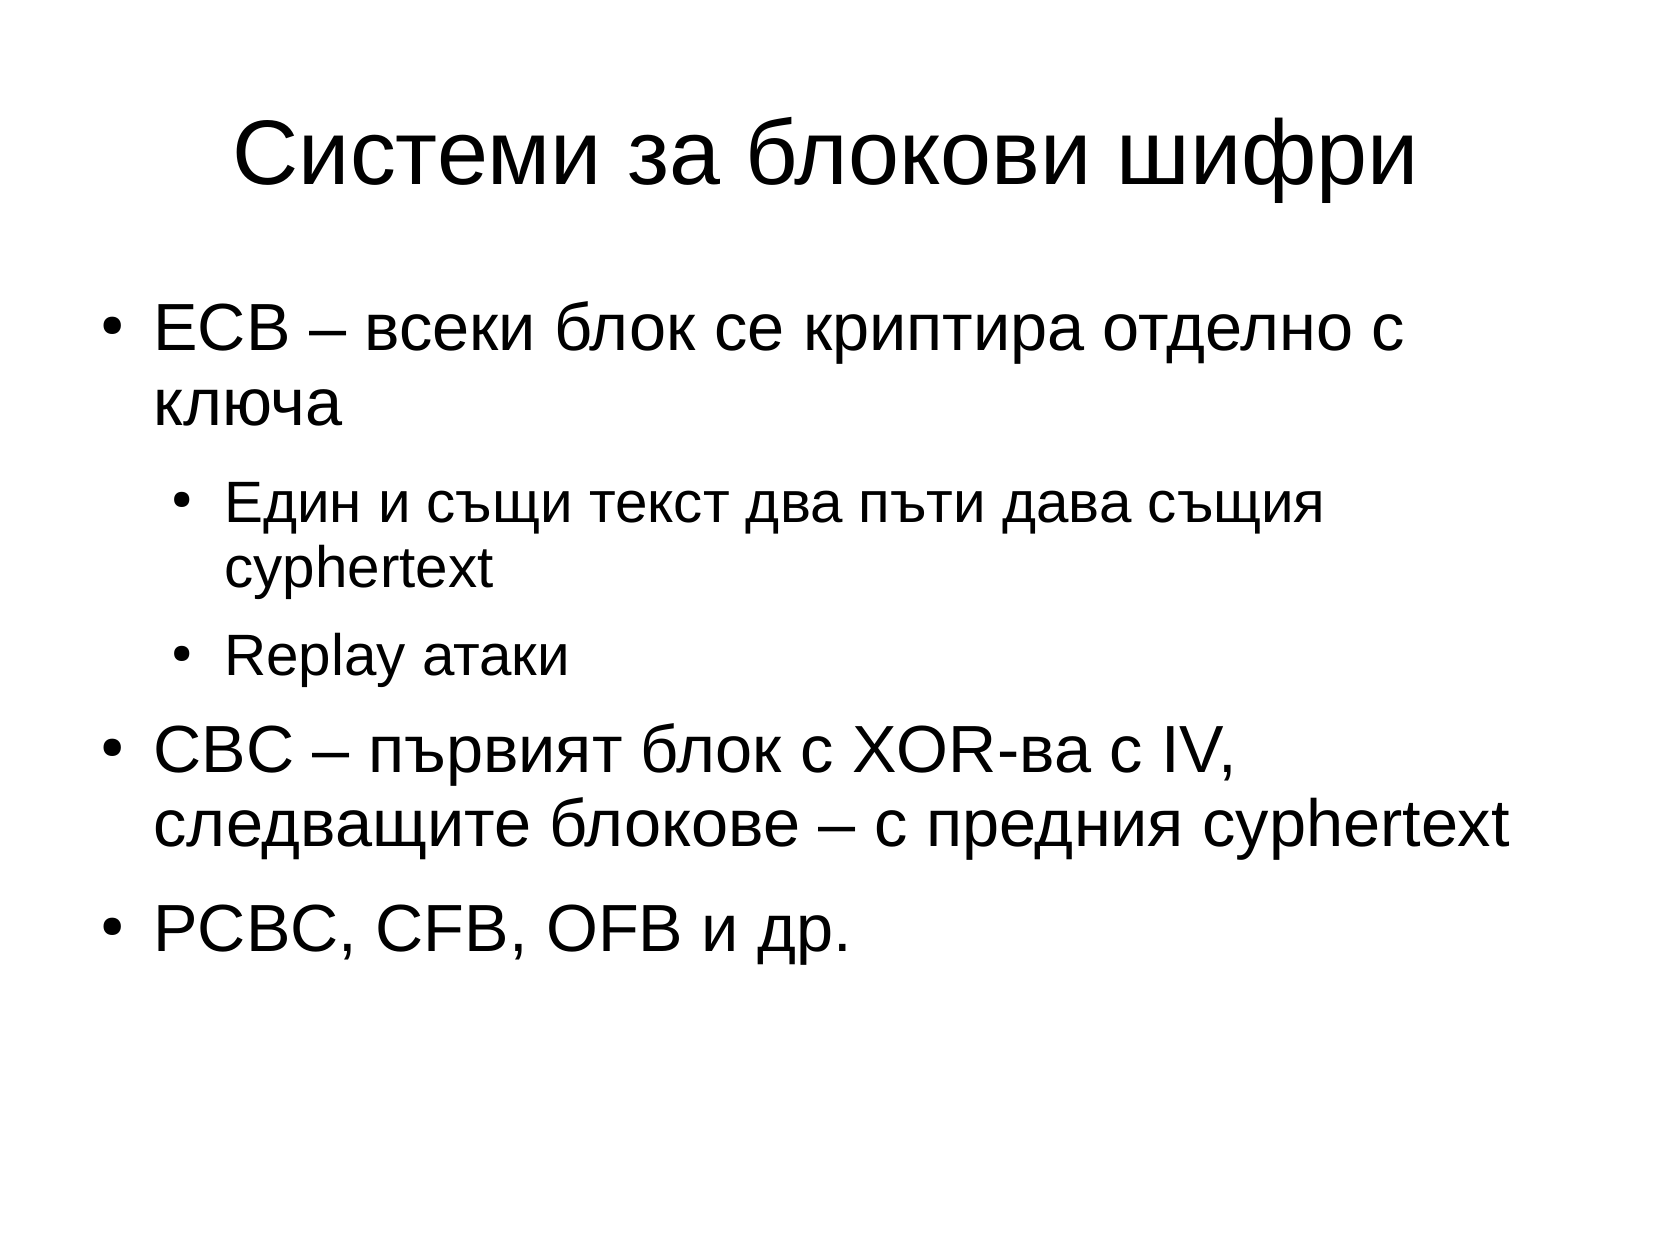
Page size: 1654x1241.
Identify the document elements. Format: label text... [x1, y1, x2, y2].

list ECB – всеки блок се криптира отделно с ключа Един и същи текст два пъти дава същия cyphertext Replay атаки CBC – първият блок с XOR-ва с IV, следващите блокове – с предния cyphertext PCBC, CFB, OFB и др. [82, 290, 1571, 1109]
title Системи за блокови шифри [82, 56, 1571, 250]
